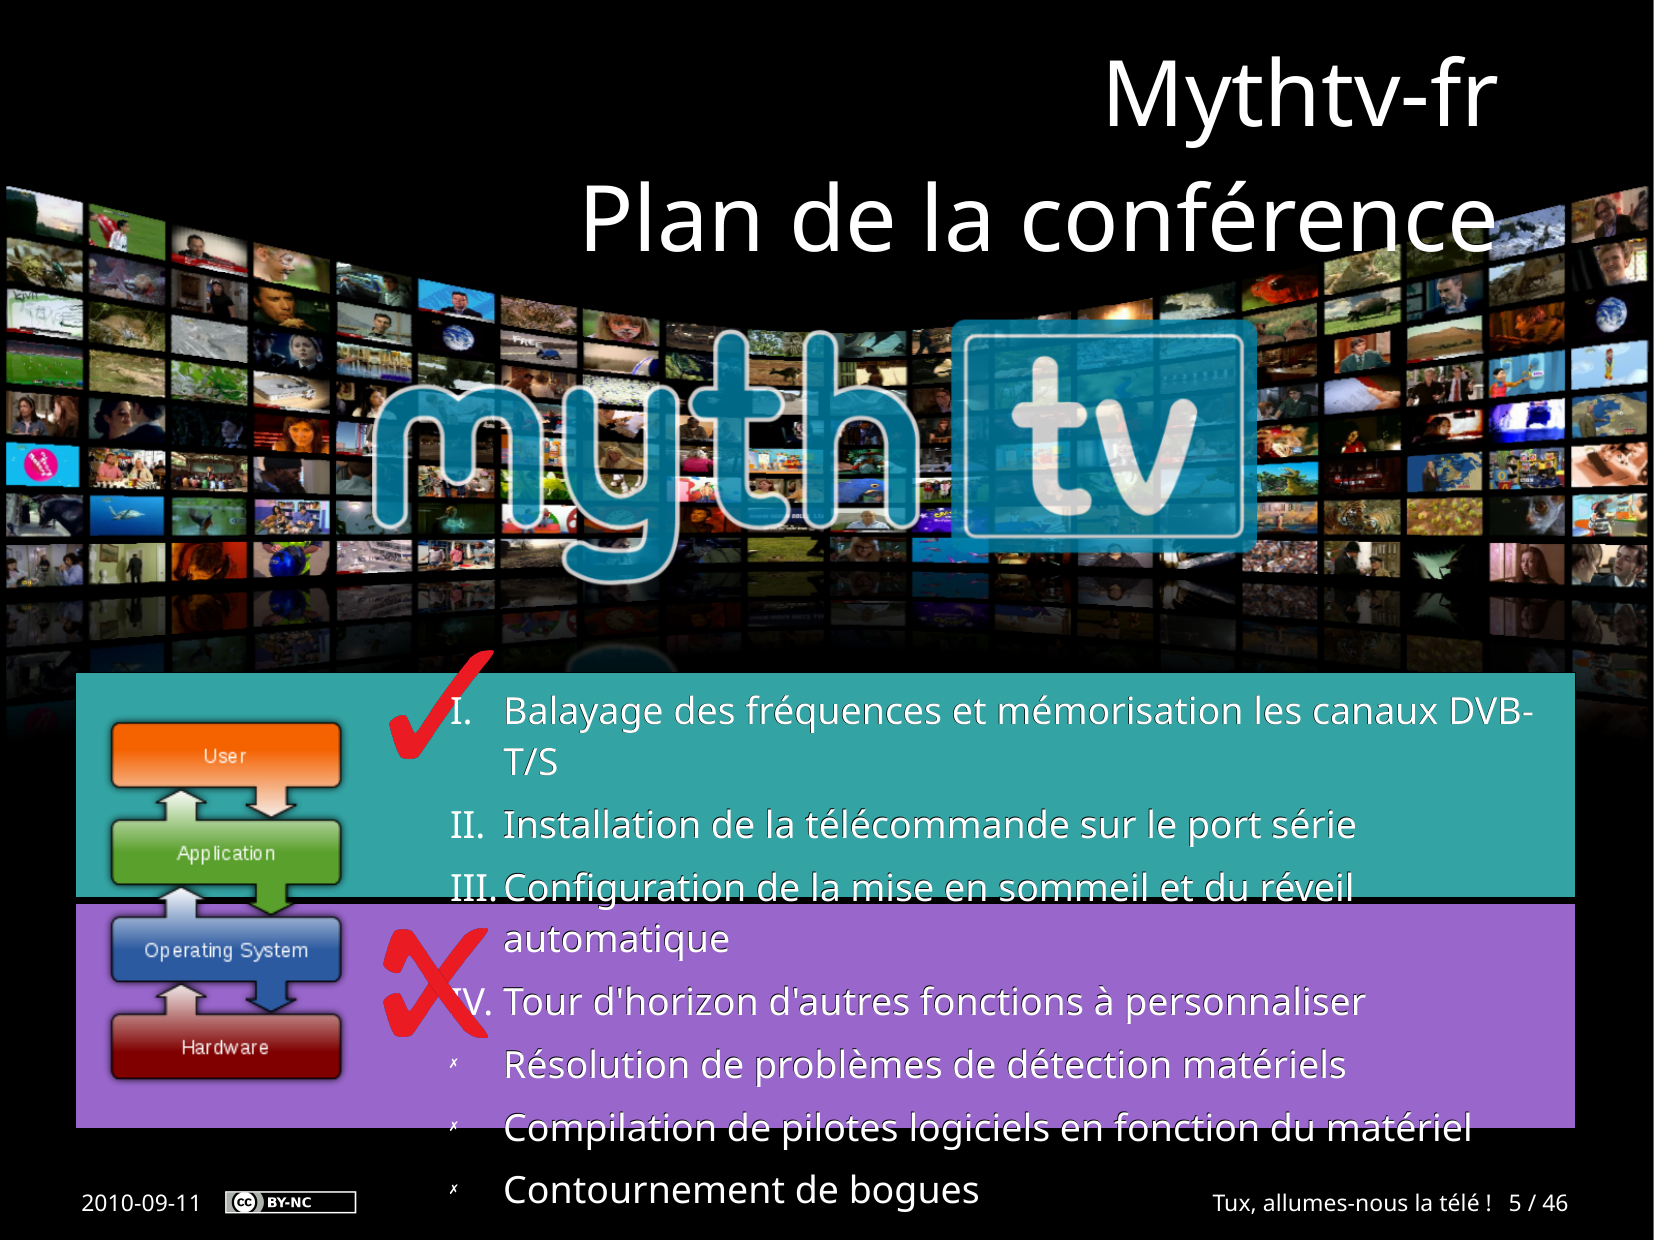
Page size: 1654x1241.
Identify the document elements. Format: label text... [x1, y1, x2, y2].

picture [0, 0, 1654, 1240]
text_box [75, 903, 432, 1129]
list Balayage des fréquences et mémorisation les canaux DVB-T/S Installation de la télécommande sur le port série Configuration de la mise en sommeil et du réveil automatique Tour d'horizon d'autres fonctions à personnaliser Résolution de problèmes de détection matériels Compilation de pilotes logiciels en fonction du matériel Contournement de bogues [432, 684, 1558, 1135]
text_box [75, 672, 432, 898]
title Mythtv-fr Plan de la conférence [82, 47, 1501, 259]
text_box [508, 672, 1576, 898]
text_box [1558, 903, 1576, 1129]
